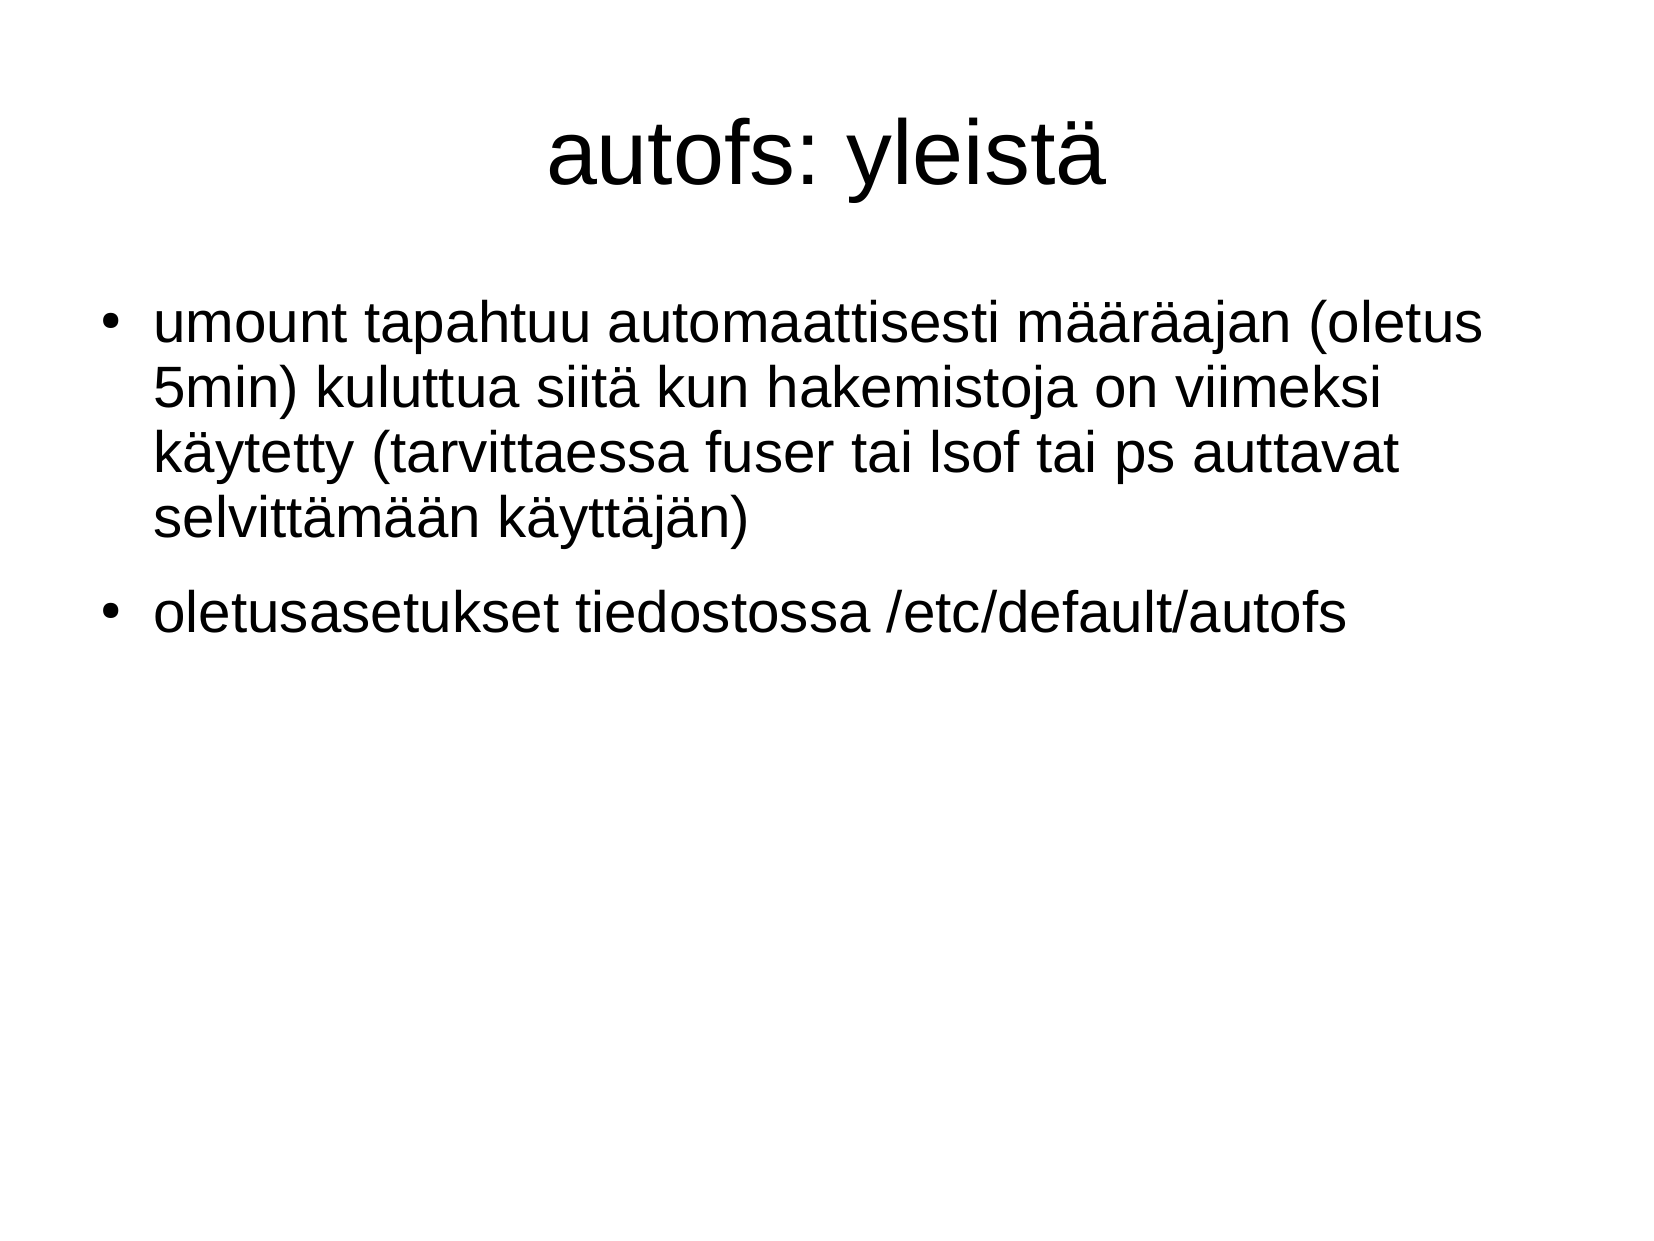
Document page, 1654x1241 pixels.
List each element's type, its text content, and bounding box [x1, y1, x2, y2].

title autofs: yleistä [82, 49, 1571, 257]
list umount tapahtuu automaattisesti määräajan (oletus 5min) kuluttua siitä kun hakemistoja on viimeksi käytetty (tarvittaessa fuser tai lsof tai ps auttavat selvittämään käyttäjän) oletusasetukset tiedostossa /etc/default/autofs [82, 290, 1571, 1010]
